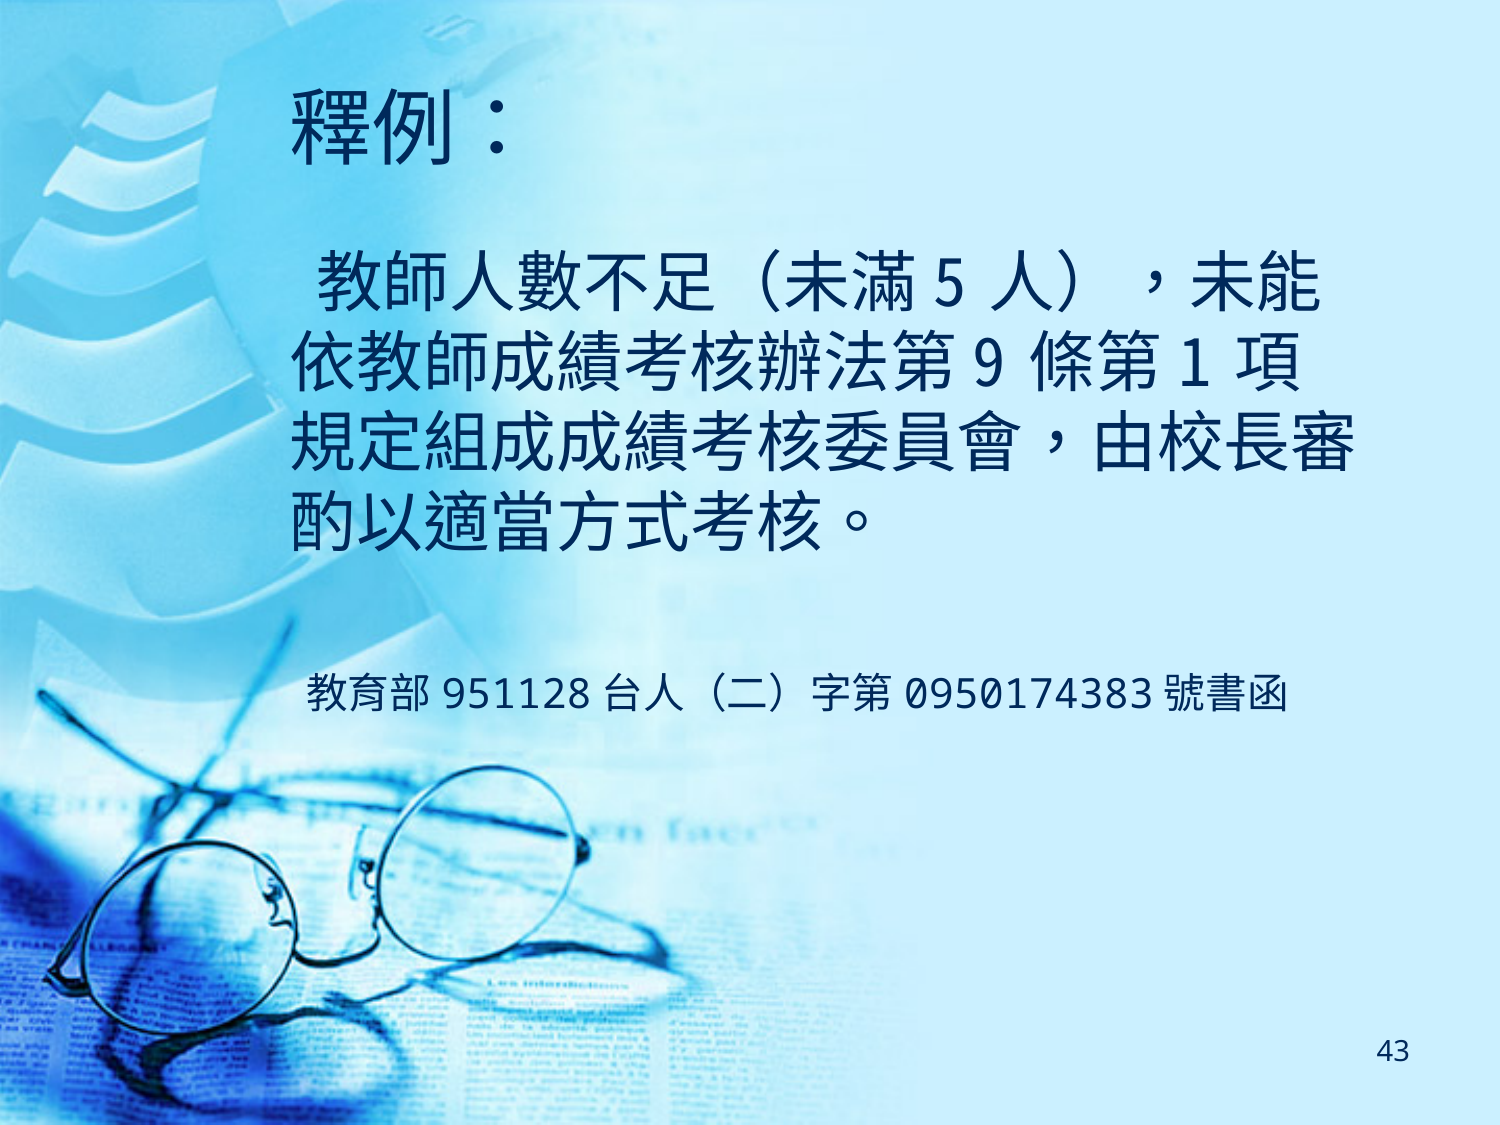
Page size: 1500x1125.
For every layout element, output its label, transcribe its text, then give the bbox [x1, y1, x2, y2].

picture [0, 0, 1500, 1125]
title 釋例： [253, 30, 575, 219]
list 教師人數不足（未滿5人），未能依教師成績考核辦法第9條第1項規定組成成績考核委員會，由校長審酌以適當方式考核。 教育部951128台人（二）字第0950174383號書函 [218, 231, 1378, 804]
